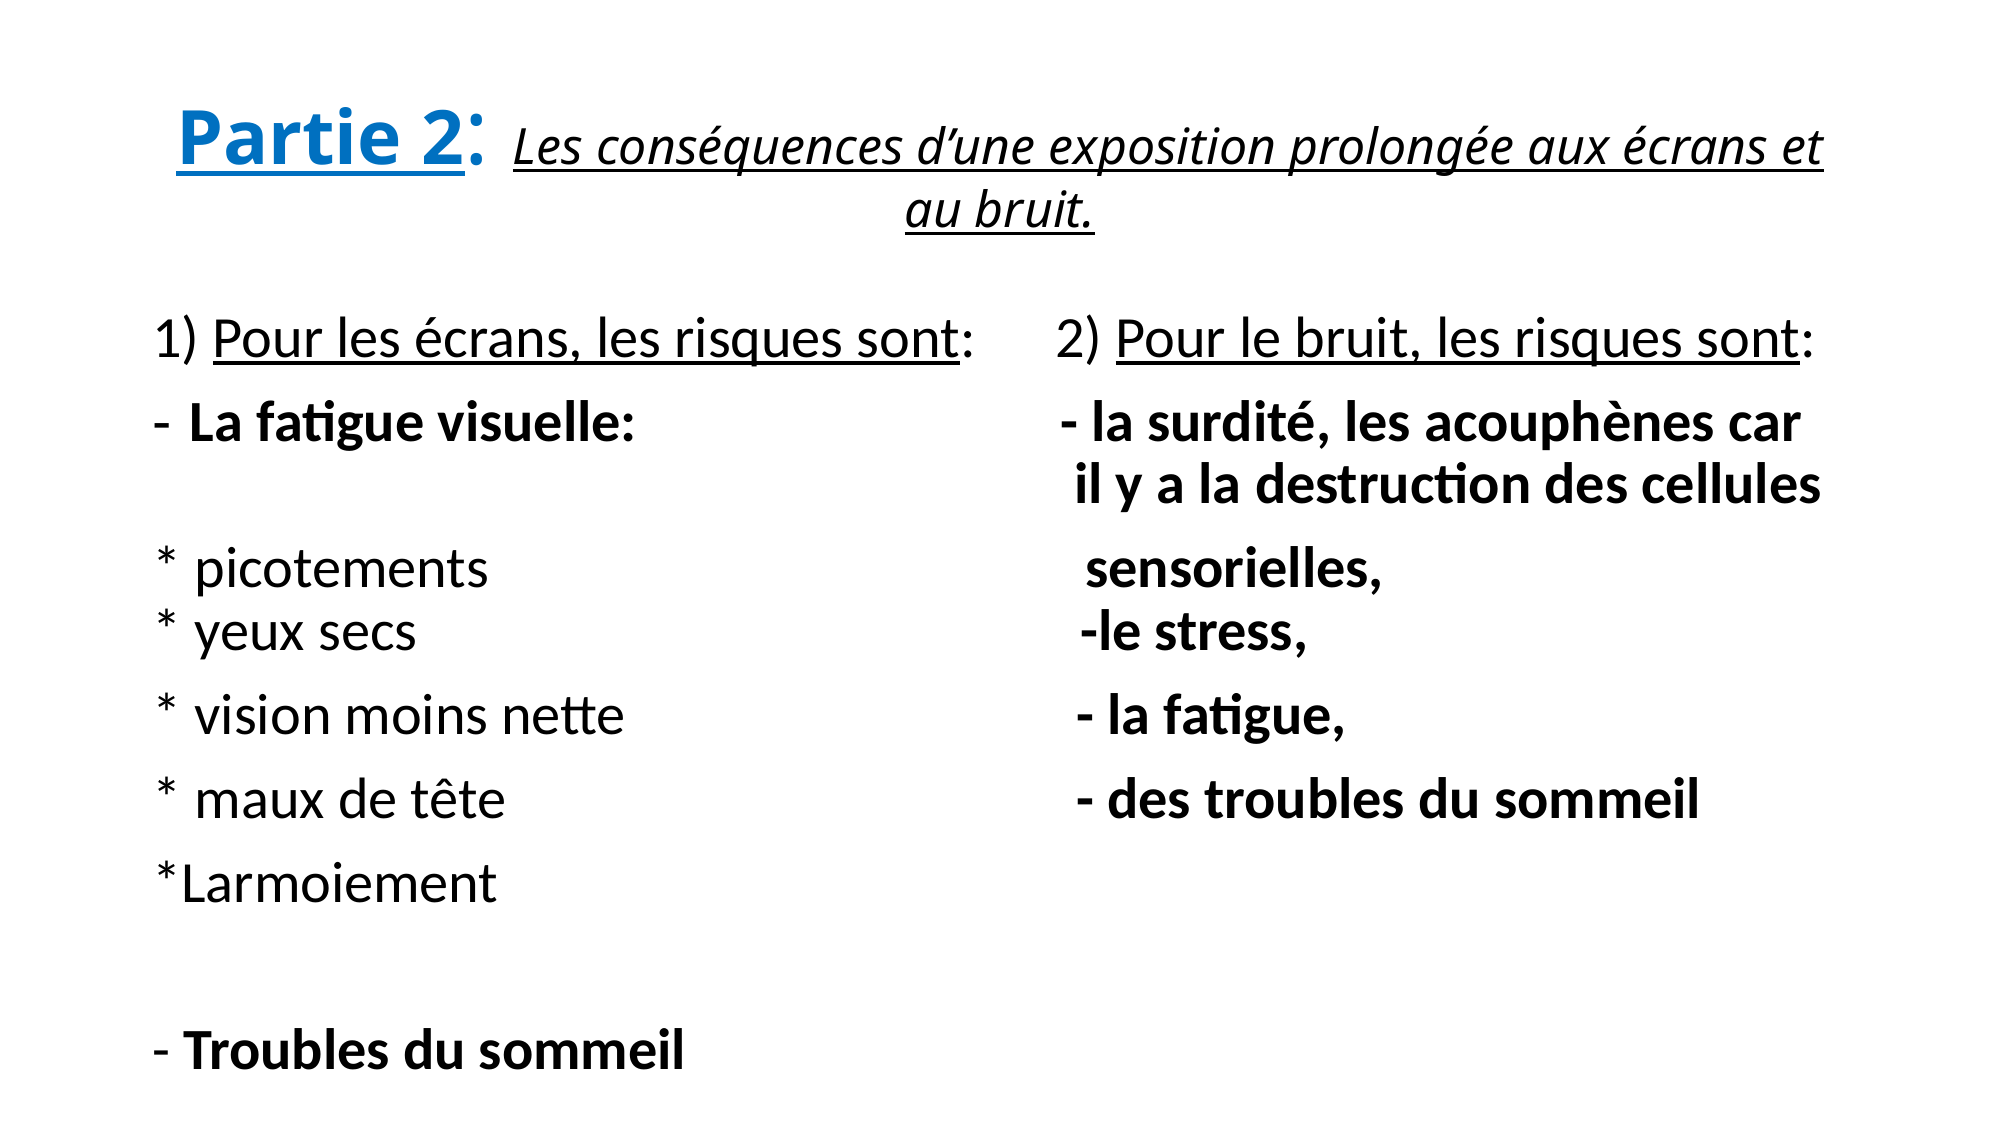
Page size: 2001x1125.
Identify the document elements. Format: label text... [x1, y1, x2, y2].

title Partie 2: Les conséquences d’une exposition prolongée aux écrans et au bruit. [137, 53, 1863, 272]
list 1) Pour les écrans, les risques sont: 2) Pour le bruit, les risques sont: La fatigue visuelle: - la surdité, les acouphènes car il y a la destruction des cellules * picotements sensorielles, * yeux secs -le stress, * vision moins nette - la fatigue, * maux de tête - des troubles du sommeil *Larmoiement - Troubles du sommeil [137, 299, 1863, 1014]
